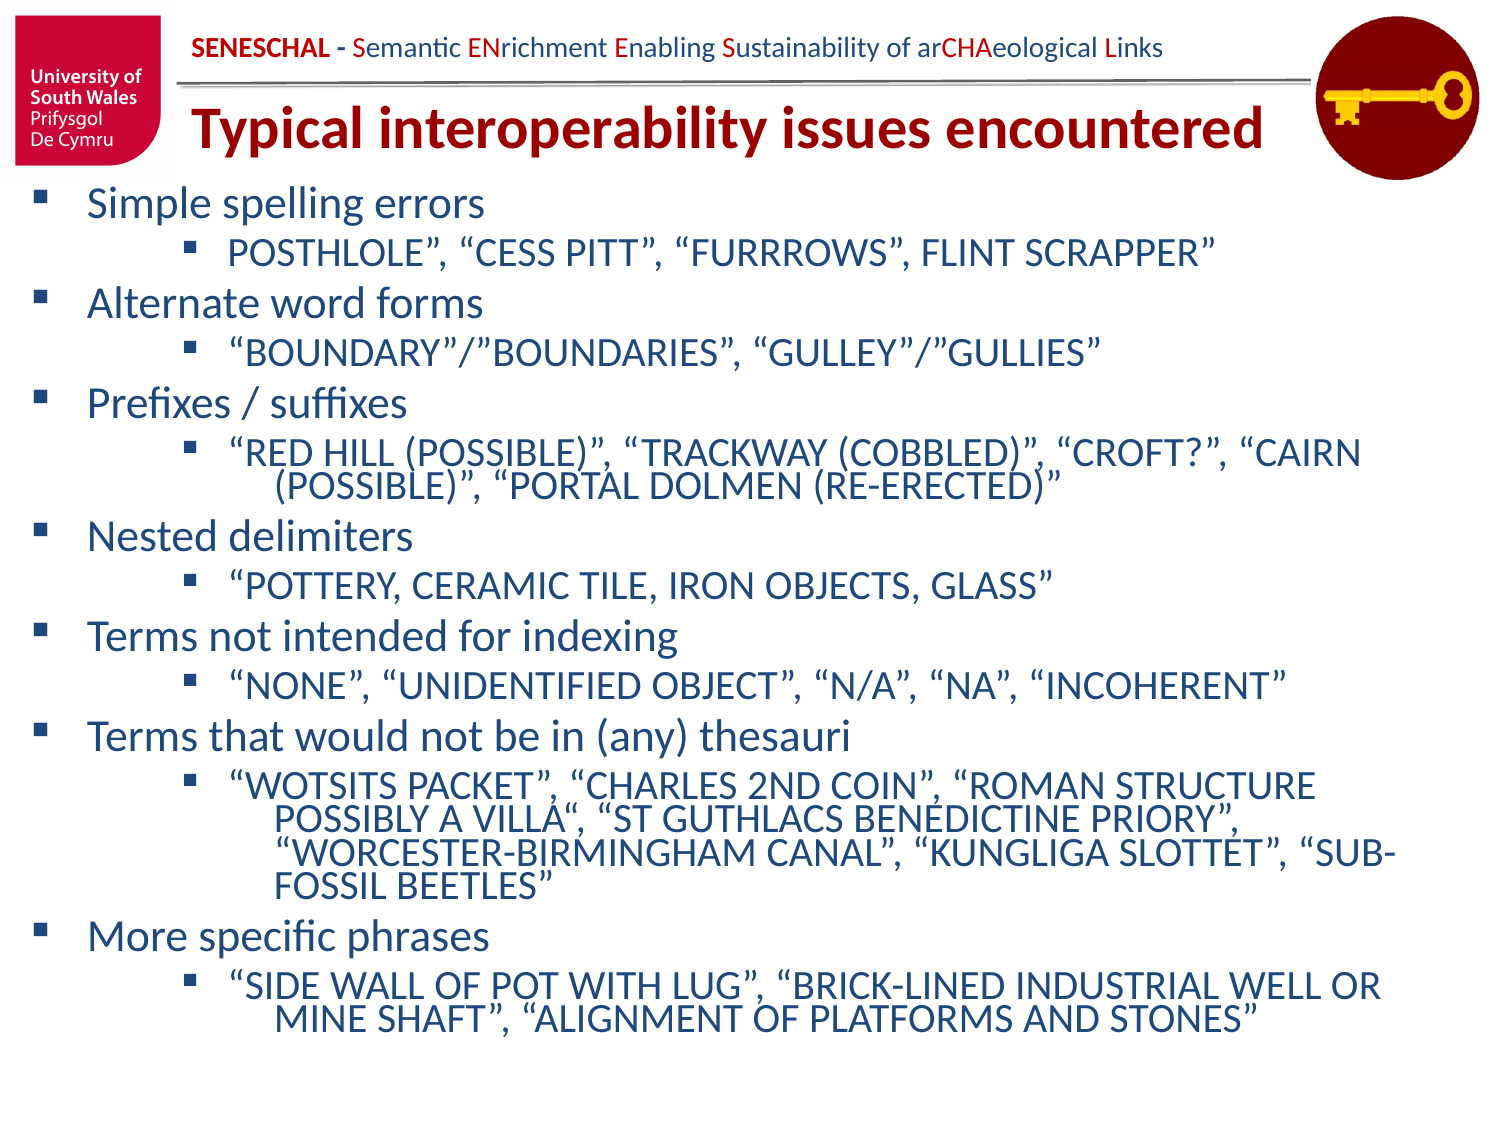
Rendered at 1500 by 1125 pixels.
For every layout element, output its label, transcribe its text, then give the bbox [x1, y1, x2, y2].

picture [1311, 12, 1484, 181]
text_box SENESCHAL - Semantic ENrichment Enabling Sustainability of arCHAeological Links [176, 20, 1311, 80]
title Typical interoperability issues encountered [176, 88, 1312, 179]
picture [0, 0, 177, 182]
list Simple spelling errors POSTHLOLE”, “CESS PITT”, “FURRROWS”, FLINT SCRAPPER” Alternate word forms “BOUNDARY”/”BOUNDARIES”, “GULLEY”/”GULLIES” Prefixes / suffixes “RED HILL (POSSIBLE)”, “TRACKWAY (COBBLED)”, “CROFT?”, “CAIRN (POSSIBLE)”, “PORTAL DOLMEN (RE-ERECTED)” Nested delimiters “POTTERY, CERAMIC TILE, IRON OBJECTS, GLASS” Terms not intended for indexing “NONE”, “UNIDENTIFIED OBJECT”, “N/A”, “NA”, “INCOHERENT” Terms that would not be in (any) thesauri “WOTSITS PACKET”, “CHARLES 2ND COIN”, “ROMAN STRUCTURE POSSIBLY A VILLA“, “ST GUTHLACS BENEDICTINE PRIORY”, “WORCESTER-BIRMINGHAM CANAL”, “KUNGLIGA SLOTTET”, “SUB-FOSSIL BEETLES” More specific phrases “SIDE WALL OF POT WITH LUG”, “BRICK-LINED INDUSTRIAL WELL OR MINE SHAFT”, “ALIGNMENT OF PLATFORMS AND STONES” [15, 181, 1484, 1125]
